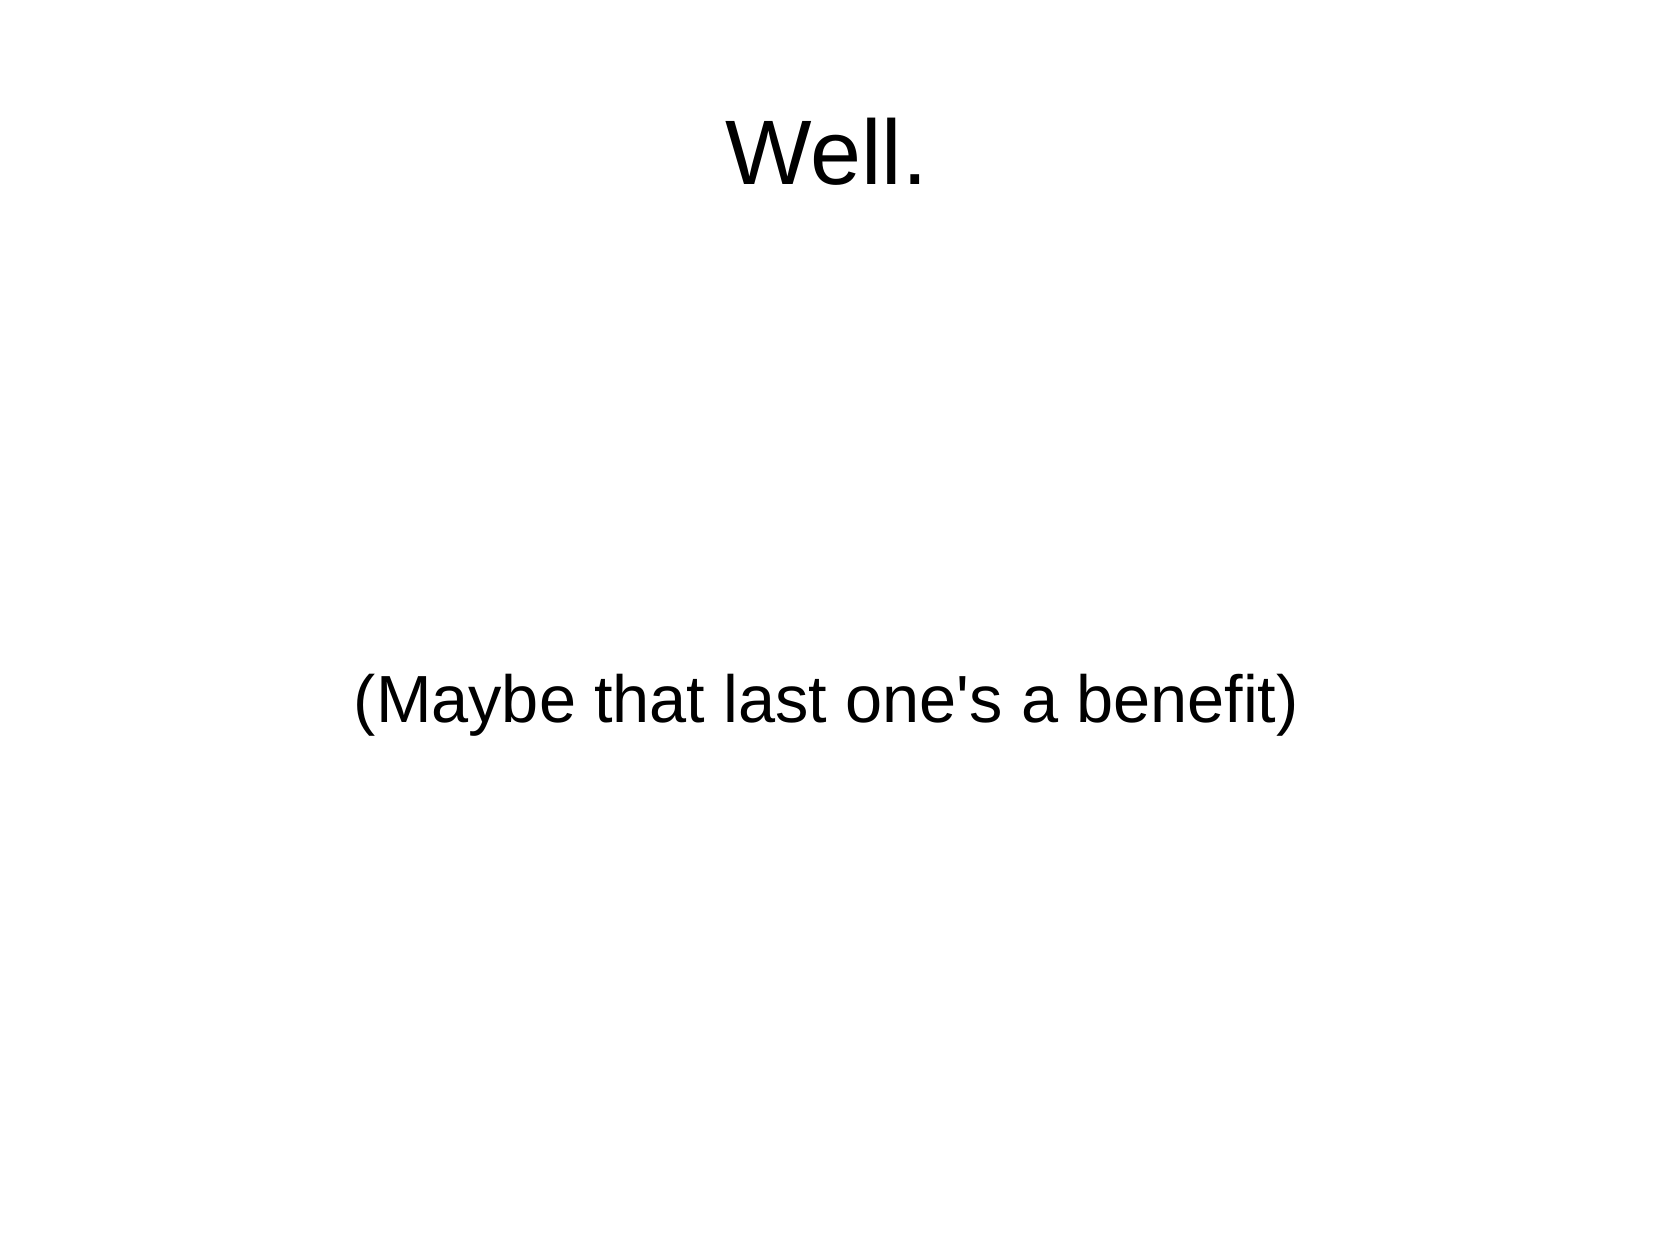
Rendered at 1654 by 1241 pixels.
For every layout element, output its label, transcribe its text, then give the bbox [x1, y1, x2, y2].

subtitle (Maybe that last one's a benefit) [82, 290, 1571, 1109]
title Well. [82, 49, 1571, 257]
